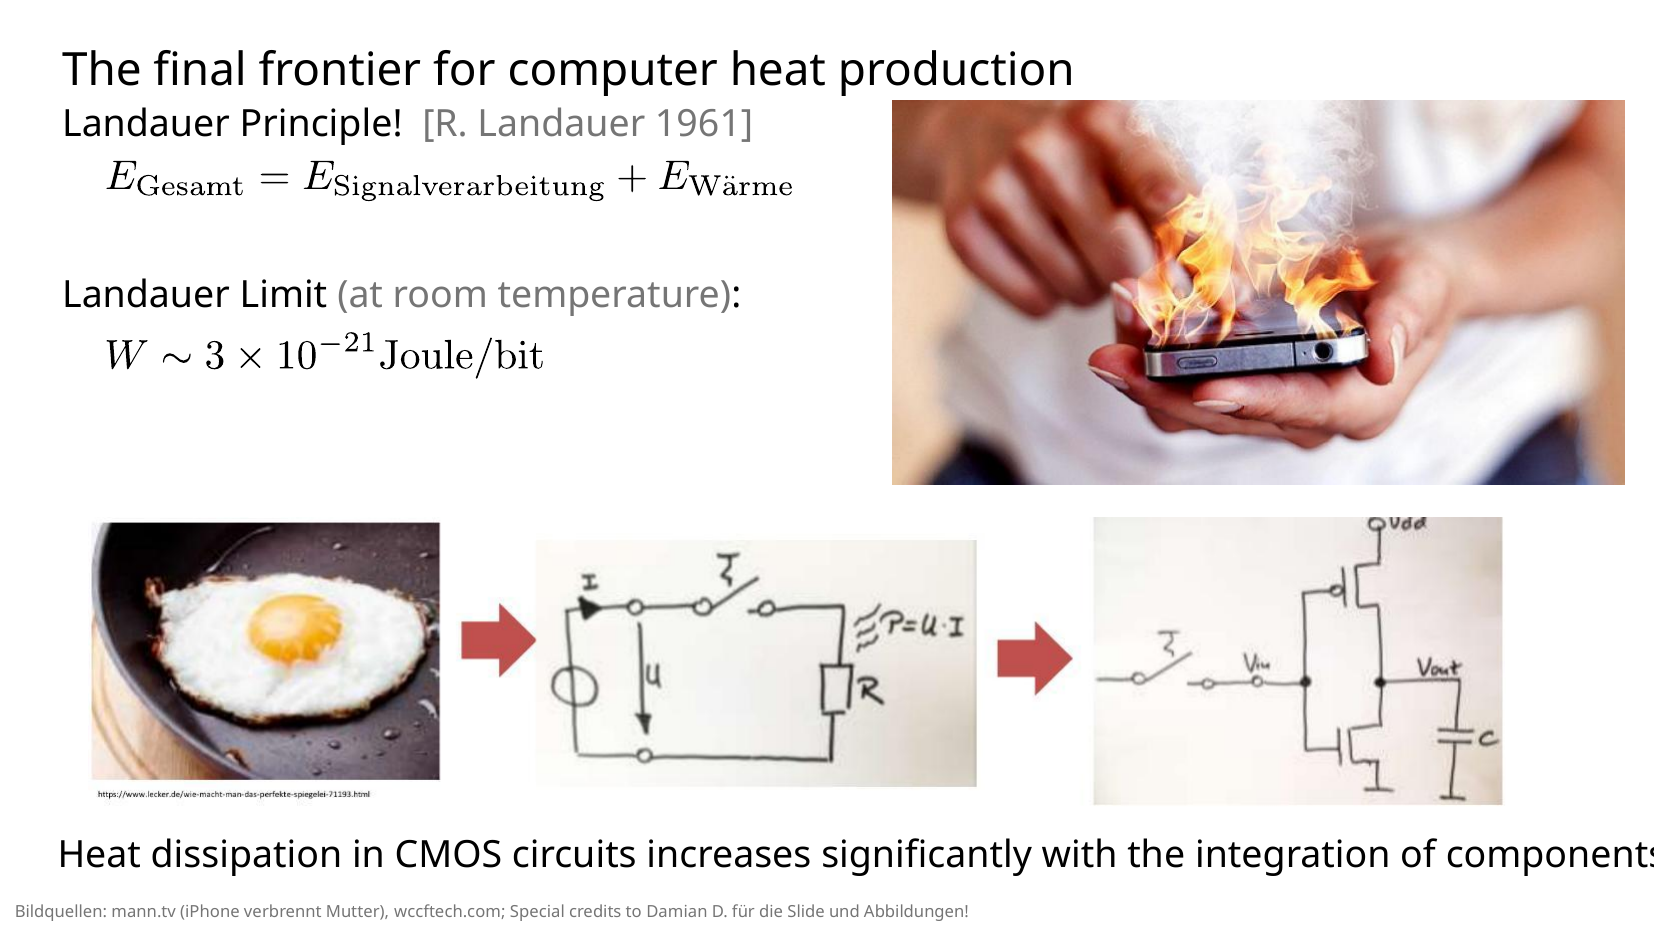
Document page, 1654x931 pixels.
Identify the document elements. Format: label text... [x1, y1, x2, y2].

text_box [106, 160, 792, 202]
text_box The final frontier for computer heat production [47, 29, 1613, 155]
text_box Heat dissipation in CMOS circuits increases significantly with the integration of components. [42, 819, 1654, 931]
text_box Landauer Principle! [R. Landauer 1961] [47, 88, 786, 155]
picture [88, 517, 1506, 819]
text_box Landauer Limit (at room temperature): [47, 259, 786, 327]
picture [892, 100, 1625, 485]
text_box [106, 332, 543, 379]
